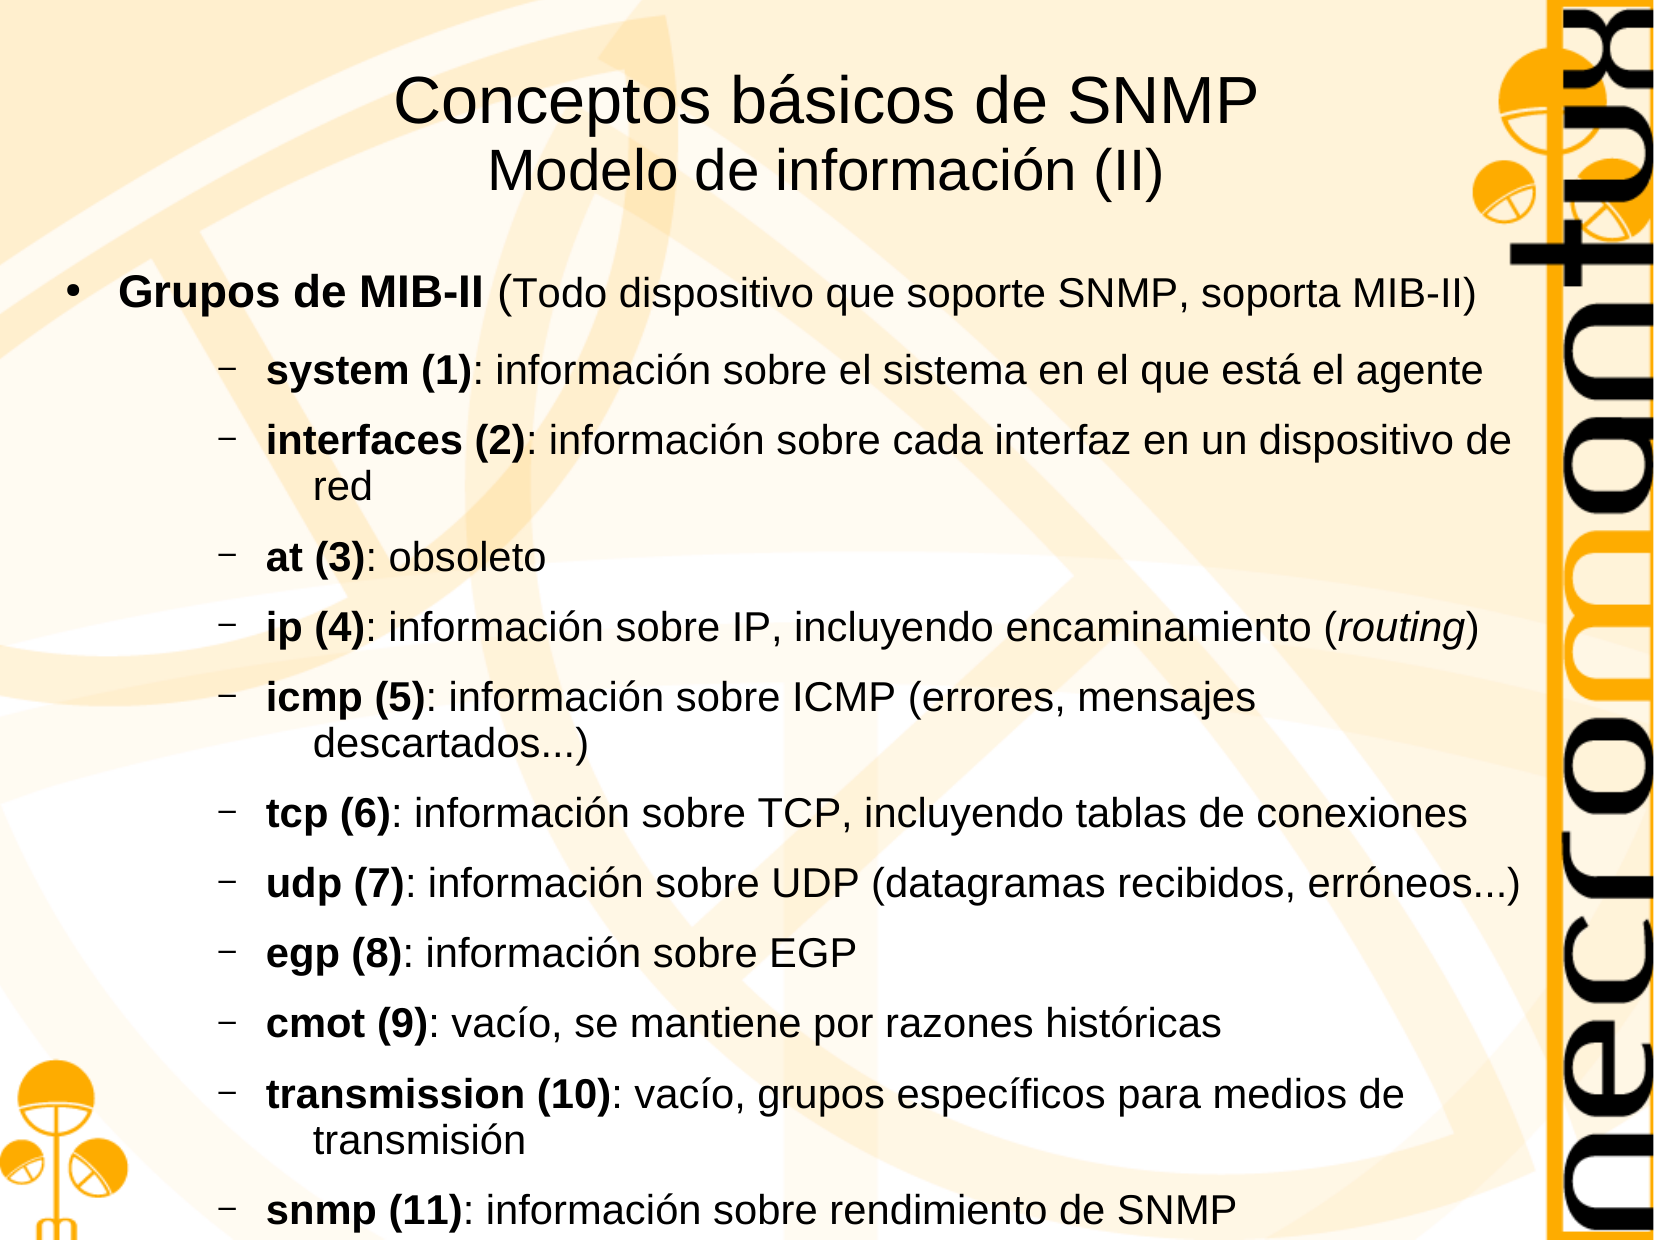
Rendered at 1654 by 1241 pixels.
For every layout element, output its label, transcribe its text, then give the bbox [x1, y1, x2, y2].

list Grupos de MIB-II (Todo dispositivo que soporte SNMP, soporta MIB-II) system (1): información sobre el sistema en el que está el agente interfaces (2): información sobre cada interfaz en un dispositivo de red at (3): obsoleto ip (4): información sobre IP, incluyendo encaminamiento (routing) icmp (5): información sobre ICMP (errores, mensajes descartados...) tcp (6): información sobre TCP, incluyendo tablas de conexiones udp (7): información sobre UDP (datagramas recibidos, erróneos...) egp (8): información sobre EGP cmot (9): vacío, se mantiene por razones históricas transmission (10): vacío, grupos específicos para medios de transmisión snmp (11): información sobre rendimiento de SNMP [29, 265, 1542, 1182]
picture [0, 0, 1654, 1240]
title Conceptos básicos de SNMP Modelo de información (II) [82, 54, 1571, 211]
